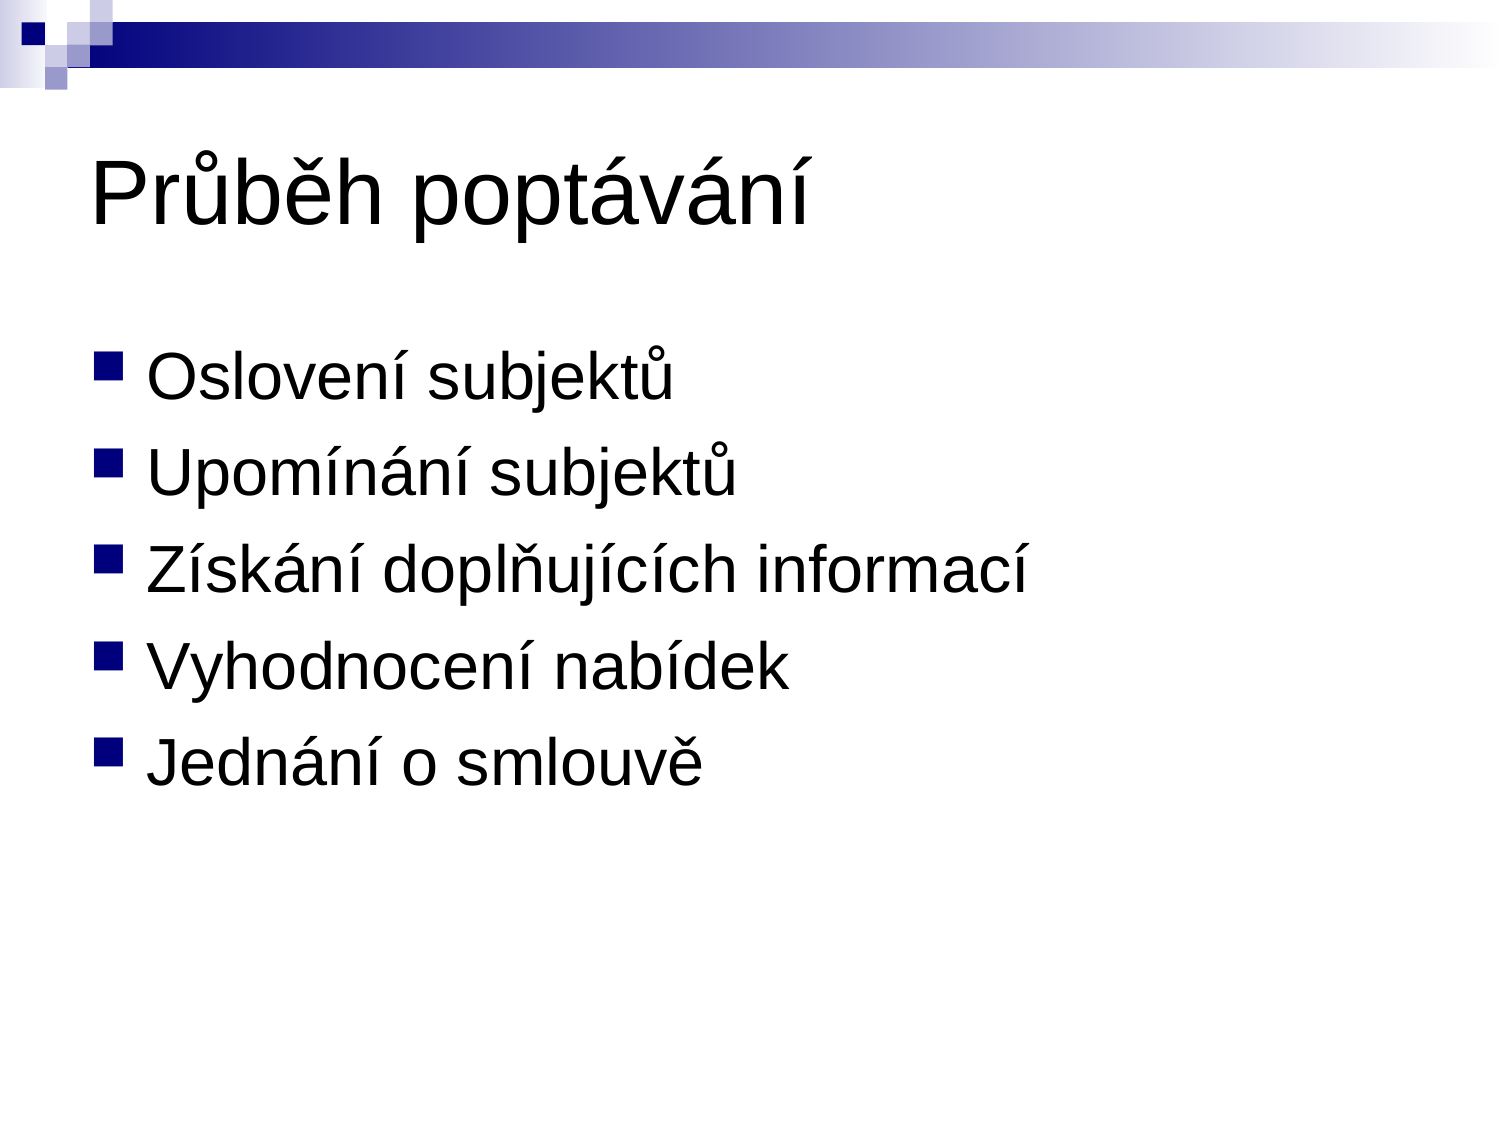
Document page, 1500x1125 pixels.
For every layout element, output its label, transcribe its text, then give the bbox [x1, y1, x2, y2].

list Oslovení subjektů Upomínání subjektů Získání doplňujících informací Vyhodnocení nabídek Jednání o smlouvě [75, 324, 1426, 963]
title Průběh poptávání [75, 75, 1426, 301]
